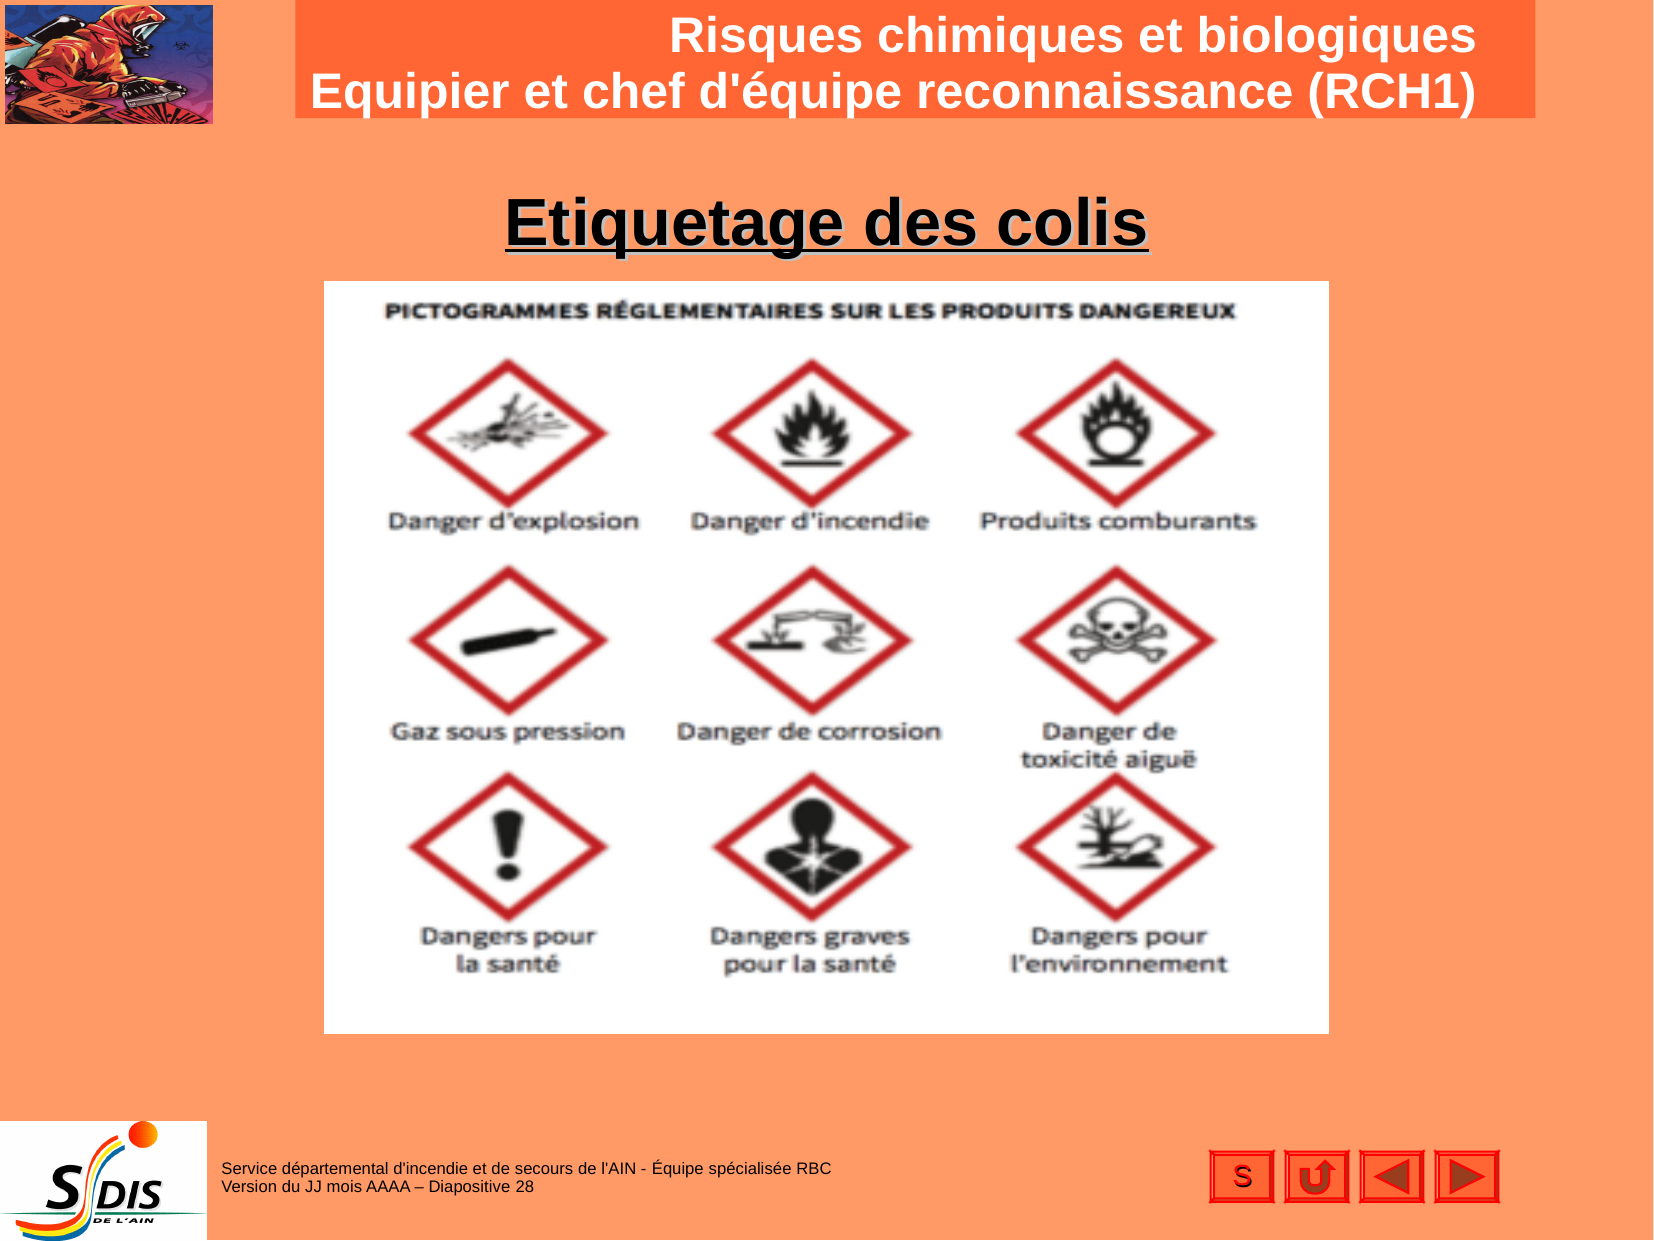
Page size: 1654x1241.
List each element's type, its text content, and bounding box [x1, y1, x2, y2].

picture [324, 281, 1329, 1034]
text_box [1362, 1151, 1424, 1202]
text_box [1287, 1151, 1349, 1202]
text_box [1212, 1151, 1274, 1202]
picture [0, 1121, 207, 1241]
text_box Etiquetage des colis [118, 177, 1536, 296]
text_box [1437, 1151, 1499, 1202]
text_box S [1217, 1151, 1267, 1200]
picture [5, 5, 213, 124]
